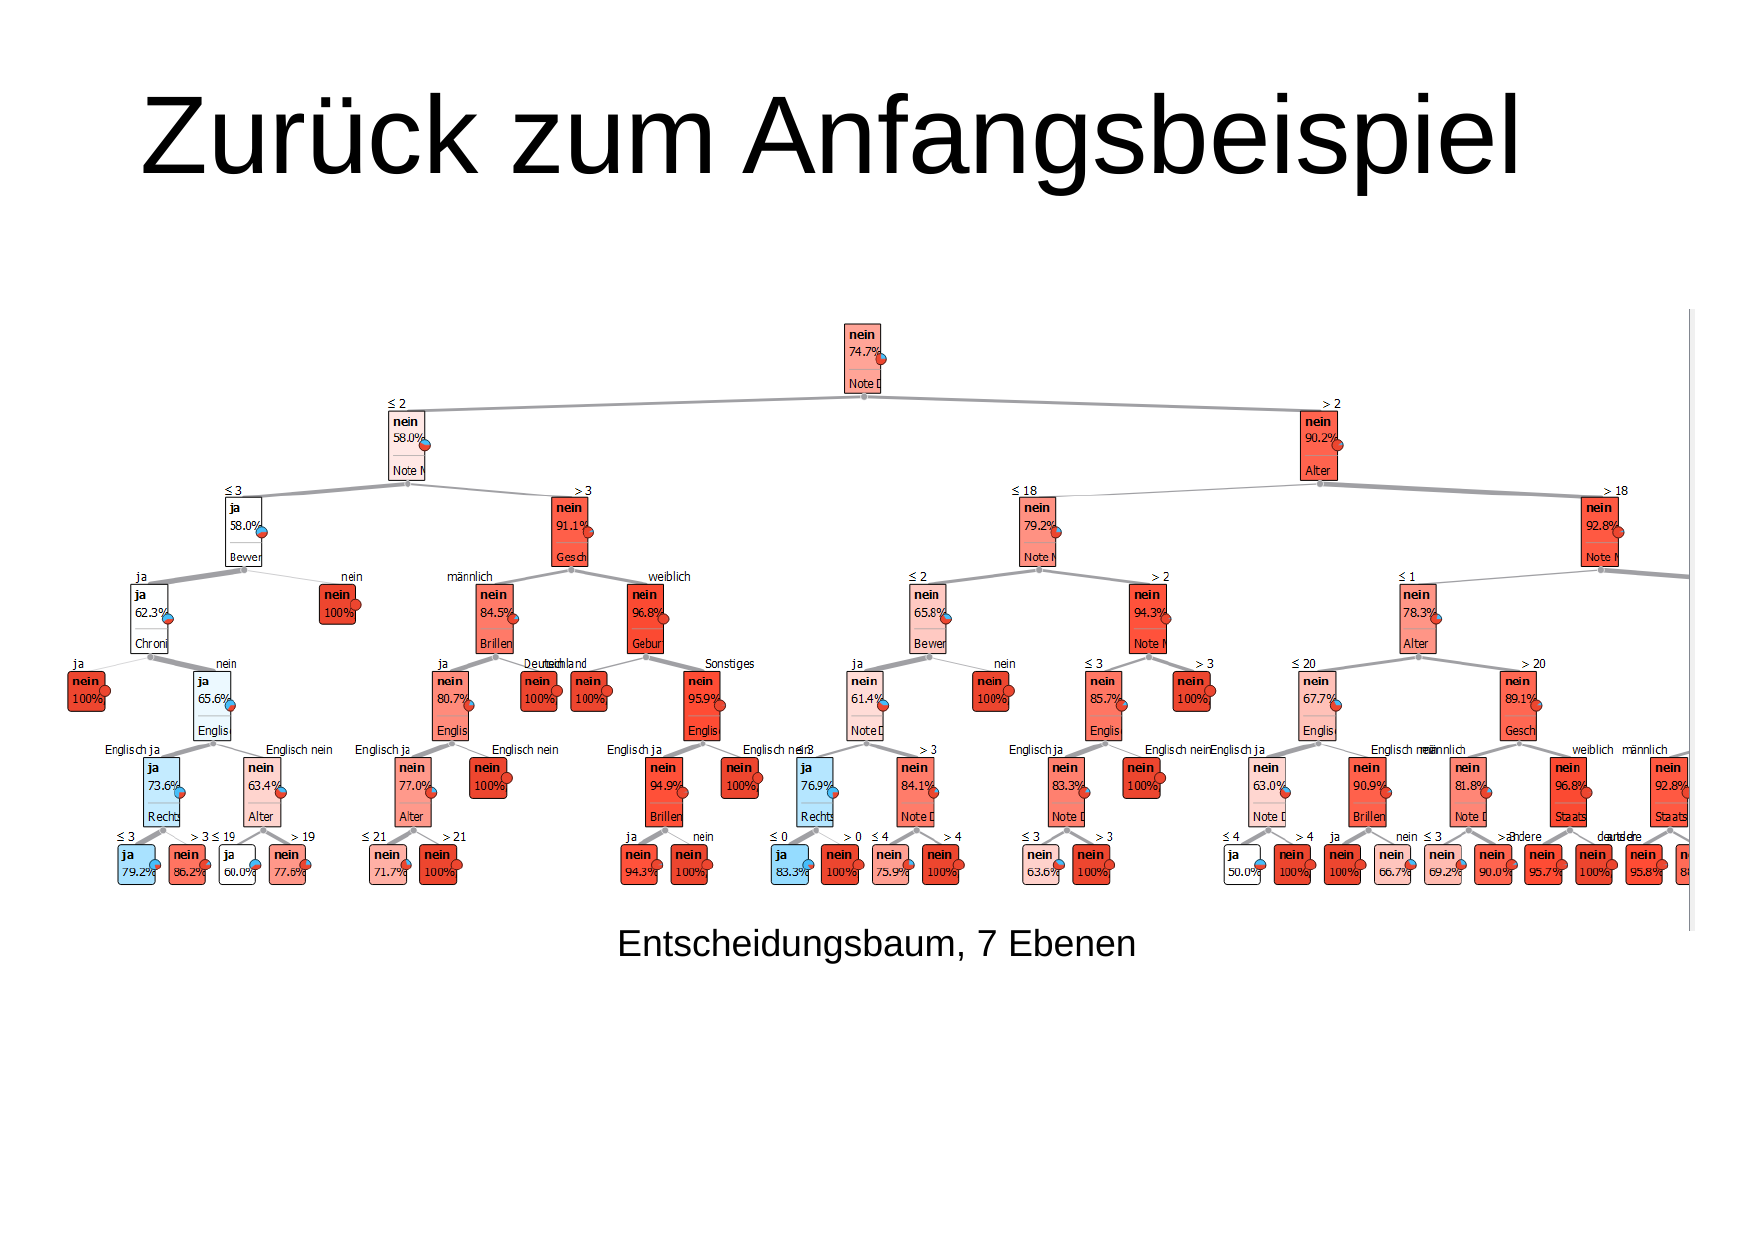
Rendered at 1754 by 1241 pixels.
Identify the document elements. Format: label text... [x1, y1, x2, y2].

picture [58, 309, 1695, 931]
text_box Entscheidungsbaum, 7 Ebenen [59, 915, 1695, 973]
title Zurück zum Anfangsbeispiel [140, 73, 1614, 309]
